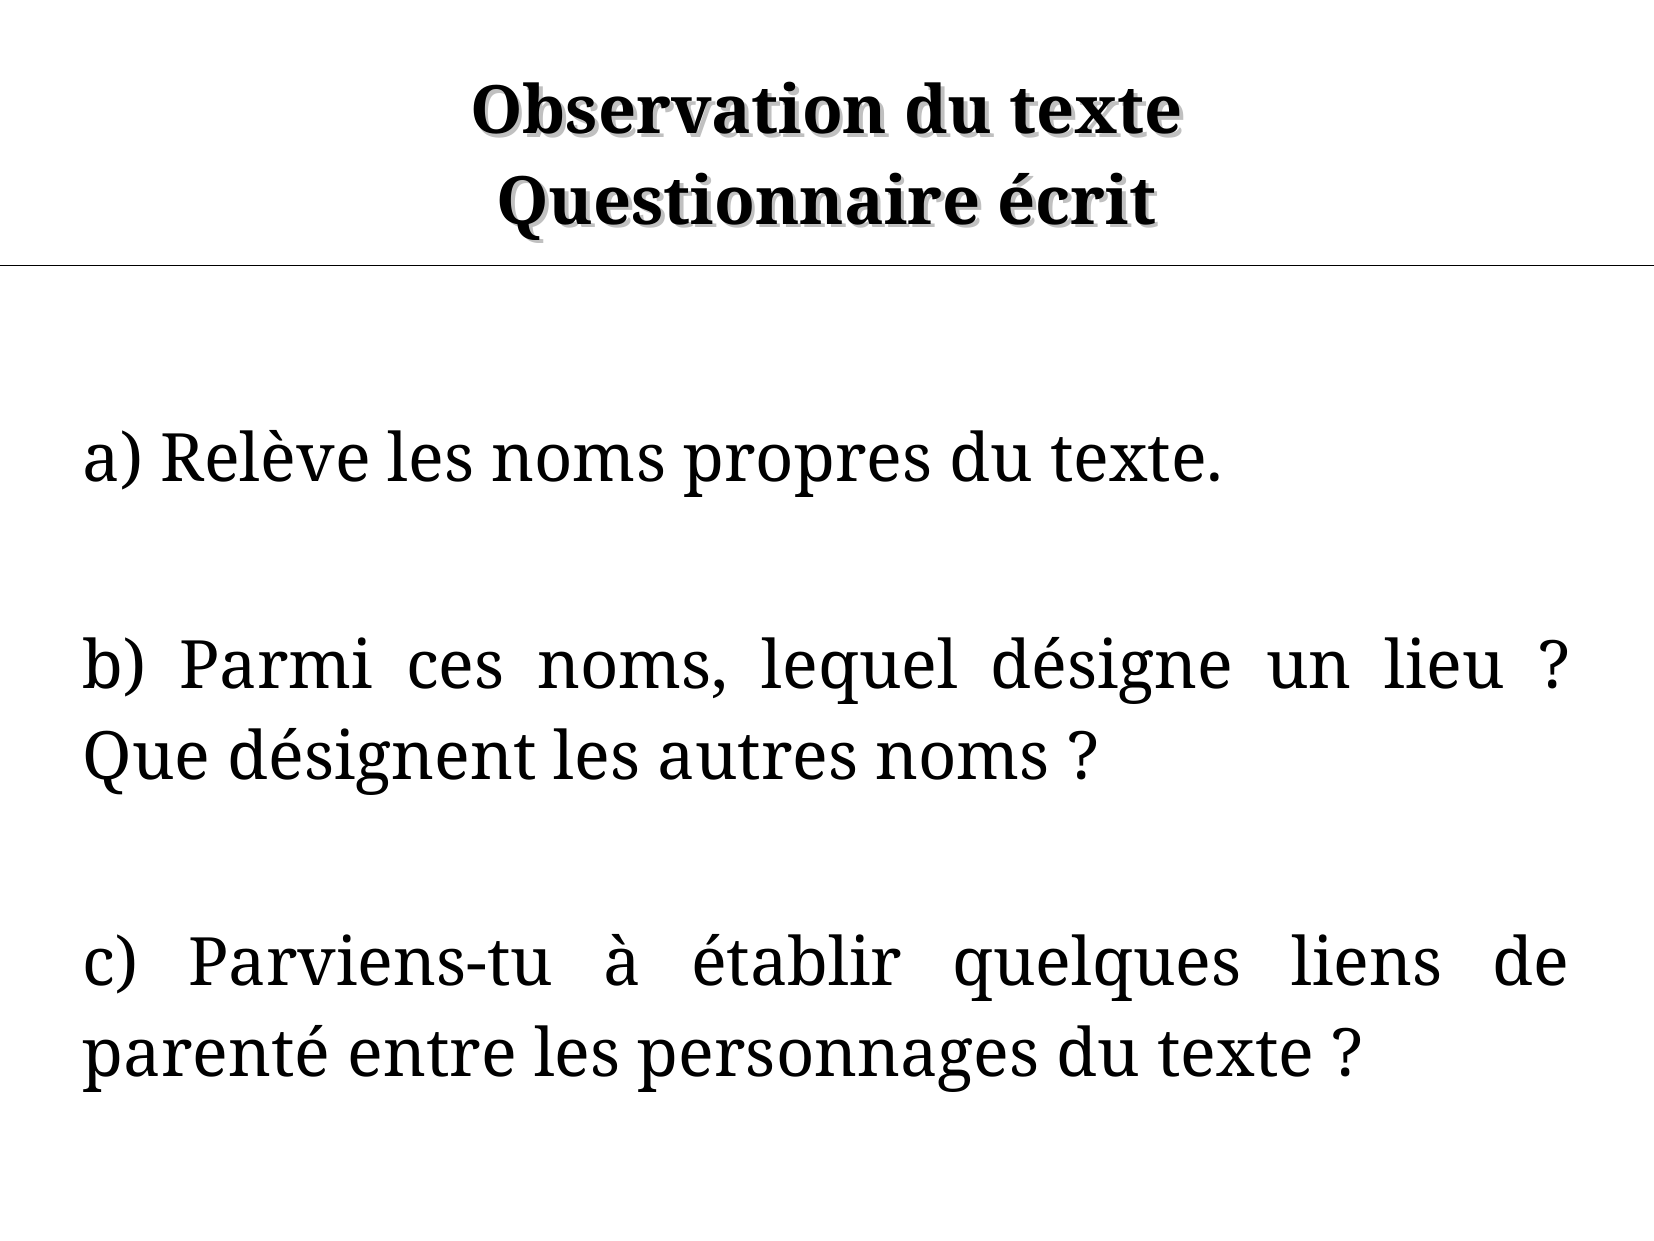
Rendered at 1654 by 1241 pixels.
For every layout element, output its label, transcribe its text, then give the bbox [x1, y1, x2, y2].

list a) Relève les noms propres du texte. b) Parmi ces noms, lequel désigne un lieu ? Que désignent les autres noms ? c) Parviens-tu à établir quelques liens de parenté entre les personnages du texte ? [82, 290, 1571, 1109]
title Observation du texte Questionnaire écrit [82, 49, 1571, 257]
